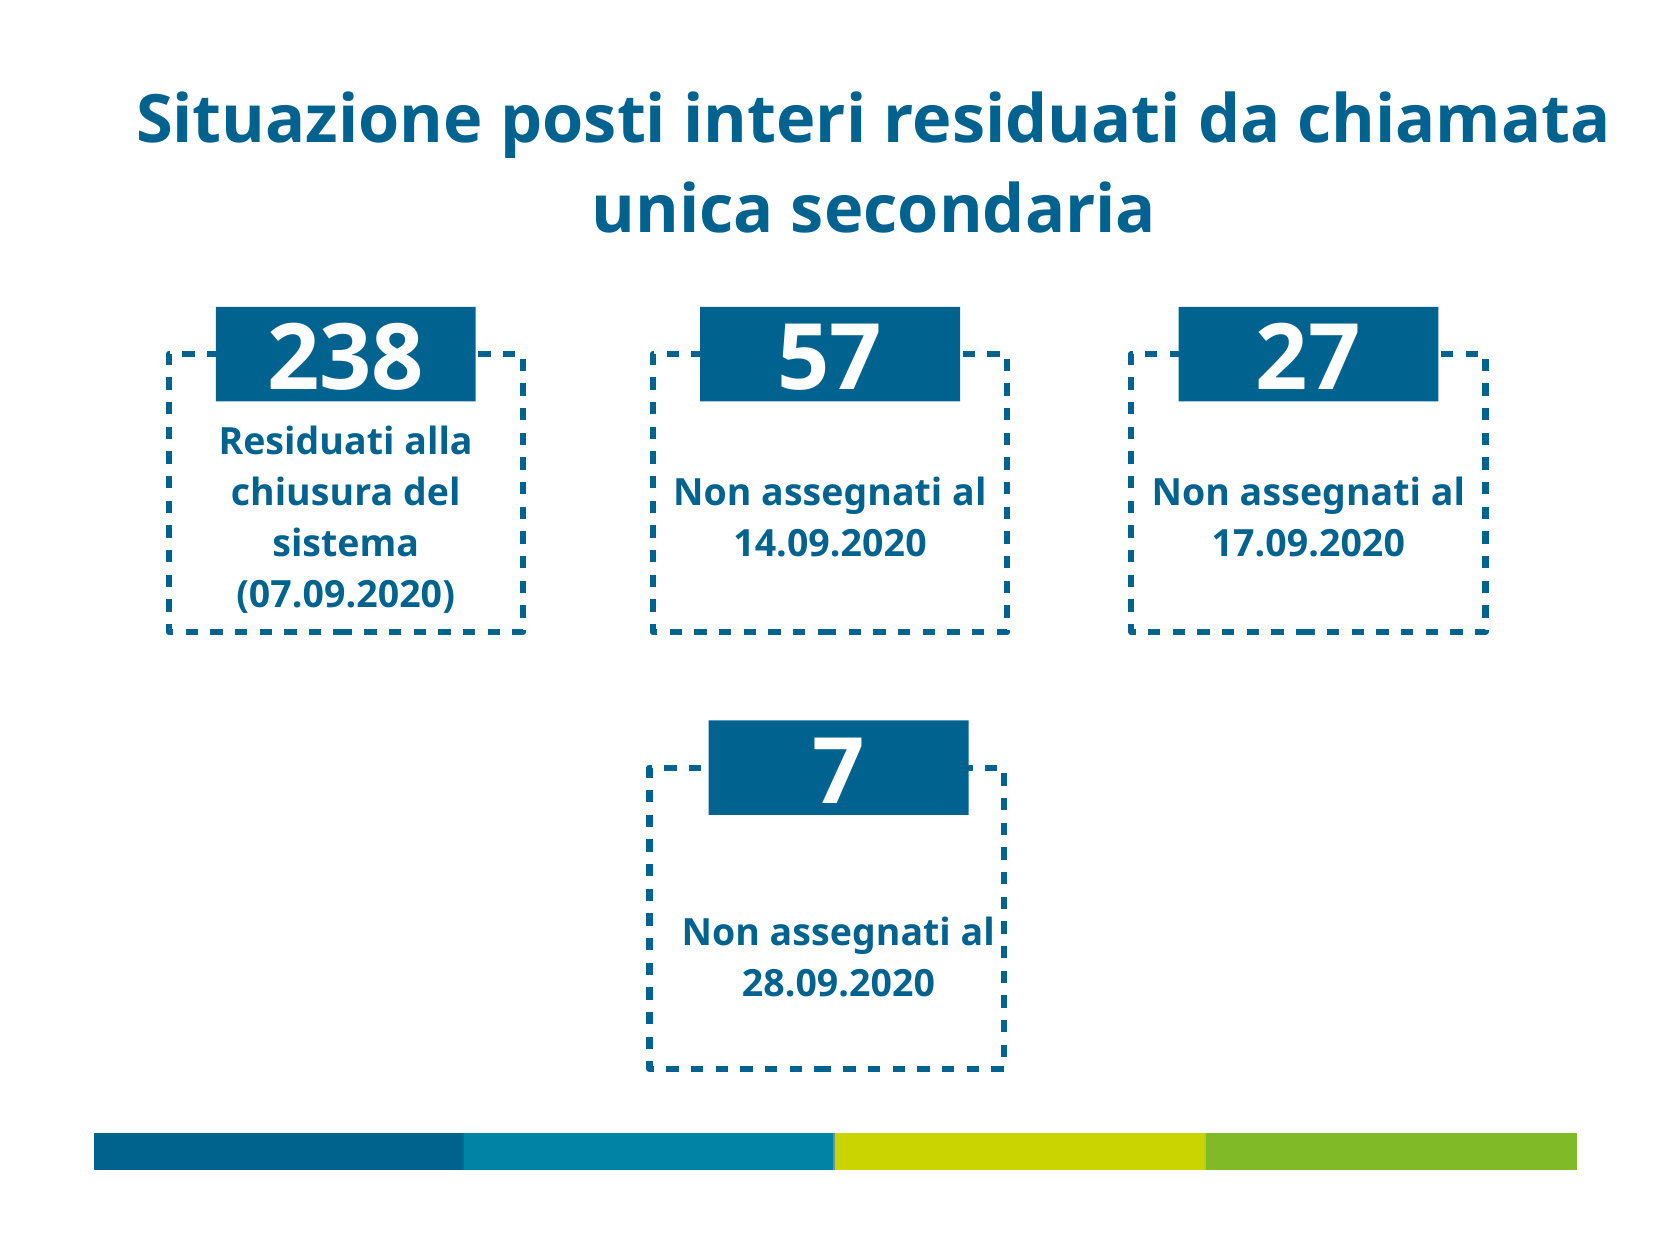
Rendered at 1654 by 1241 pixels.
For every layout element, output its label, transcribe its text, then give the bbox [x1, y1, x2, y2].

text_box 57 [700, 306, 961, 401]
text_box 27 [1178, 306, 1439, 401]
text_box 7 [708, 720, 969, 803]
text_box Residuati alla chiusura del sistema (07.09.2020) [168, 401, 523, 632]
text_box Non assegnati al 17.09.2020 [1131, 401, 1486, 632]
text_box Situazione posti interi residuati da chiamata unica secondaria [129, 70, 1619, 283]
text_box 238 [215, 306, 476, 401]
text_box Non assegnati al 28.09.2020 [661, 803, 1016, 1111]
text_box Non assegnati al 14.09.2020 [652, 401, 1008, 632]
picture [834, 1133, 1577, 1170]
